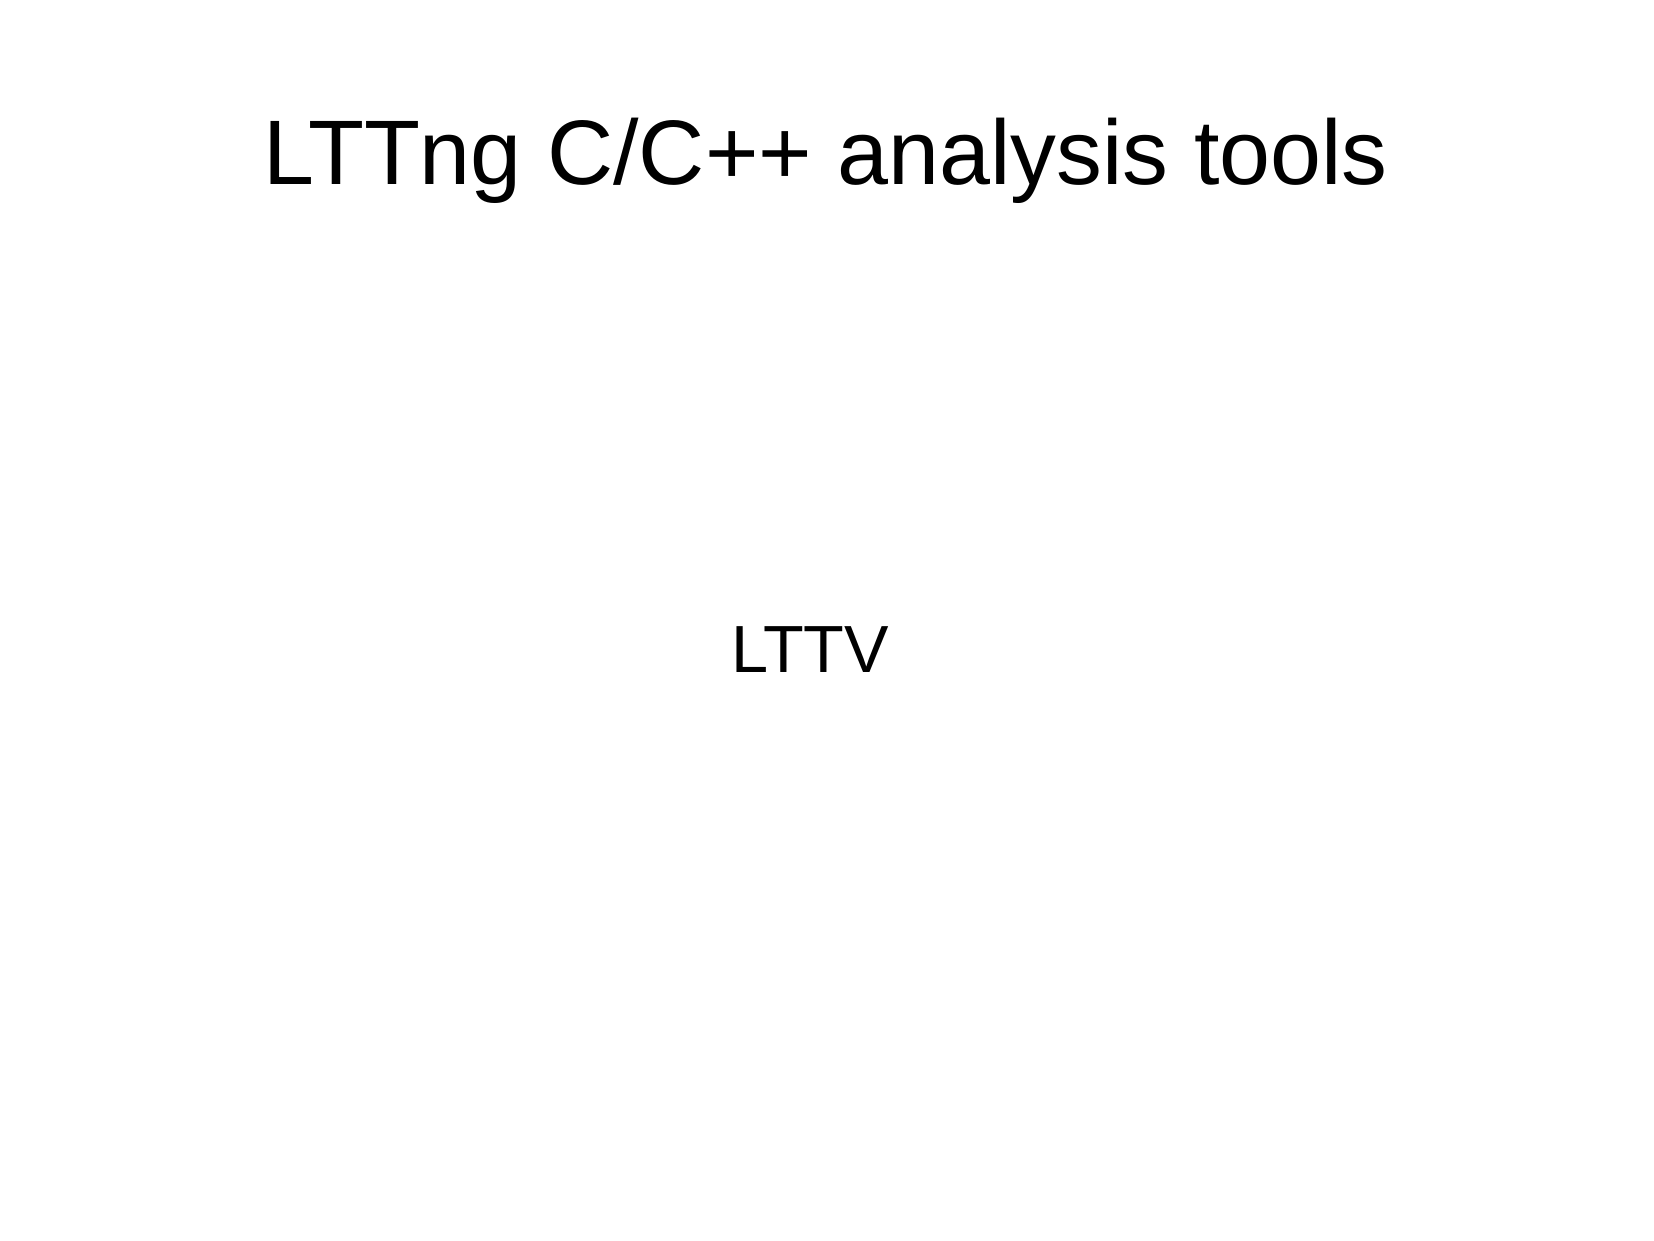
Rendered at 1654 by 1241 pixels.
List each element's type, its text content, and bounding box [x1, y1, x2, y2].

subtitle LTTV [82, 290, 1538, 1010]
title LTTng C/C++ analysis tools [82, 49, 1571, 257]
